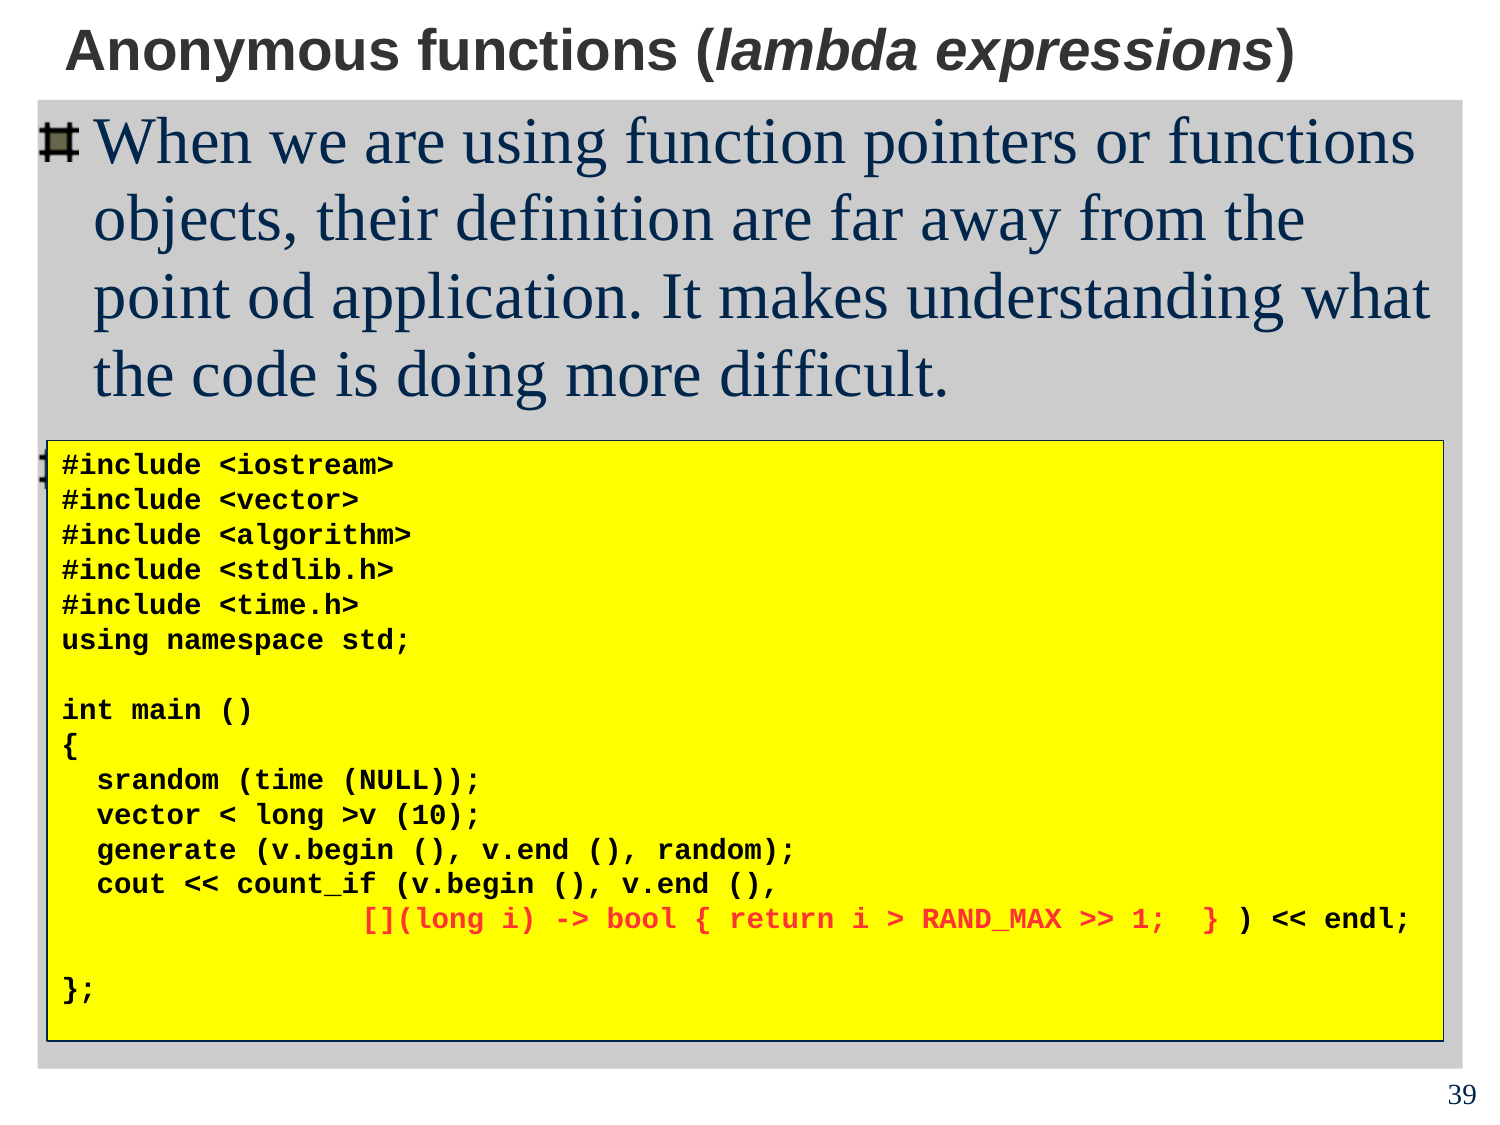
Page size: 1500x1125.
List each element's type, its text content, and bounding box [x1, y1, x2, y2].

title Anonymous functions (lambda expressions) [50, 0, 1450, 91]
list When we are using function pointers or functions objects, their definition are far away from the point od application. It makes understanding what the code is doing more difficult. The solution: use anonymous functions [37, 99, 1463, 1069]
text_box #include <iostream> #include <vector> #include <algorithm> #include <stdlib.h> #include <time.h> using namespace std; int main () { srandom (time (NULL)); vector < long >v (10); generate (v.begin (), v.end (), random); cout << count_if (v.begin (), v.end (), [](long i) -> bool { return i > RAND_MAX >> 1; } ) << endl; }; [46, 440, 1444, 1097]
